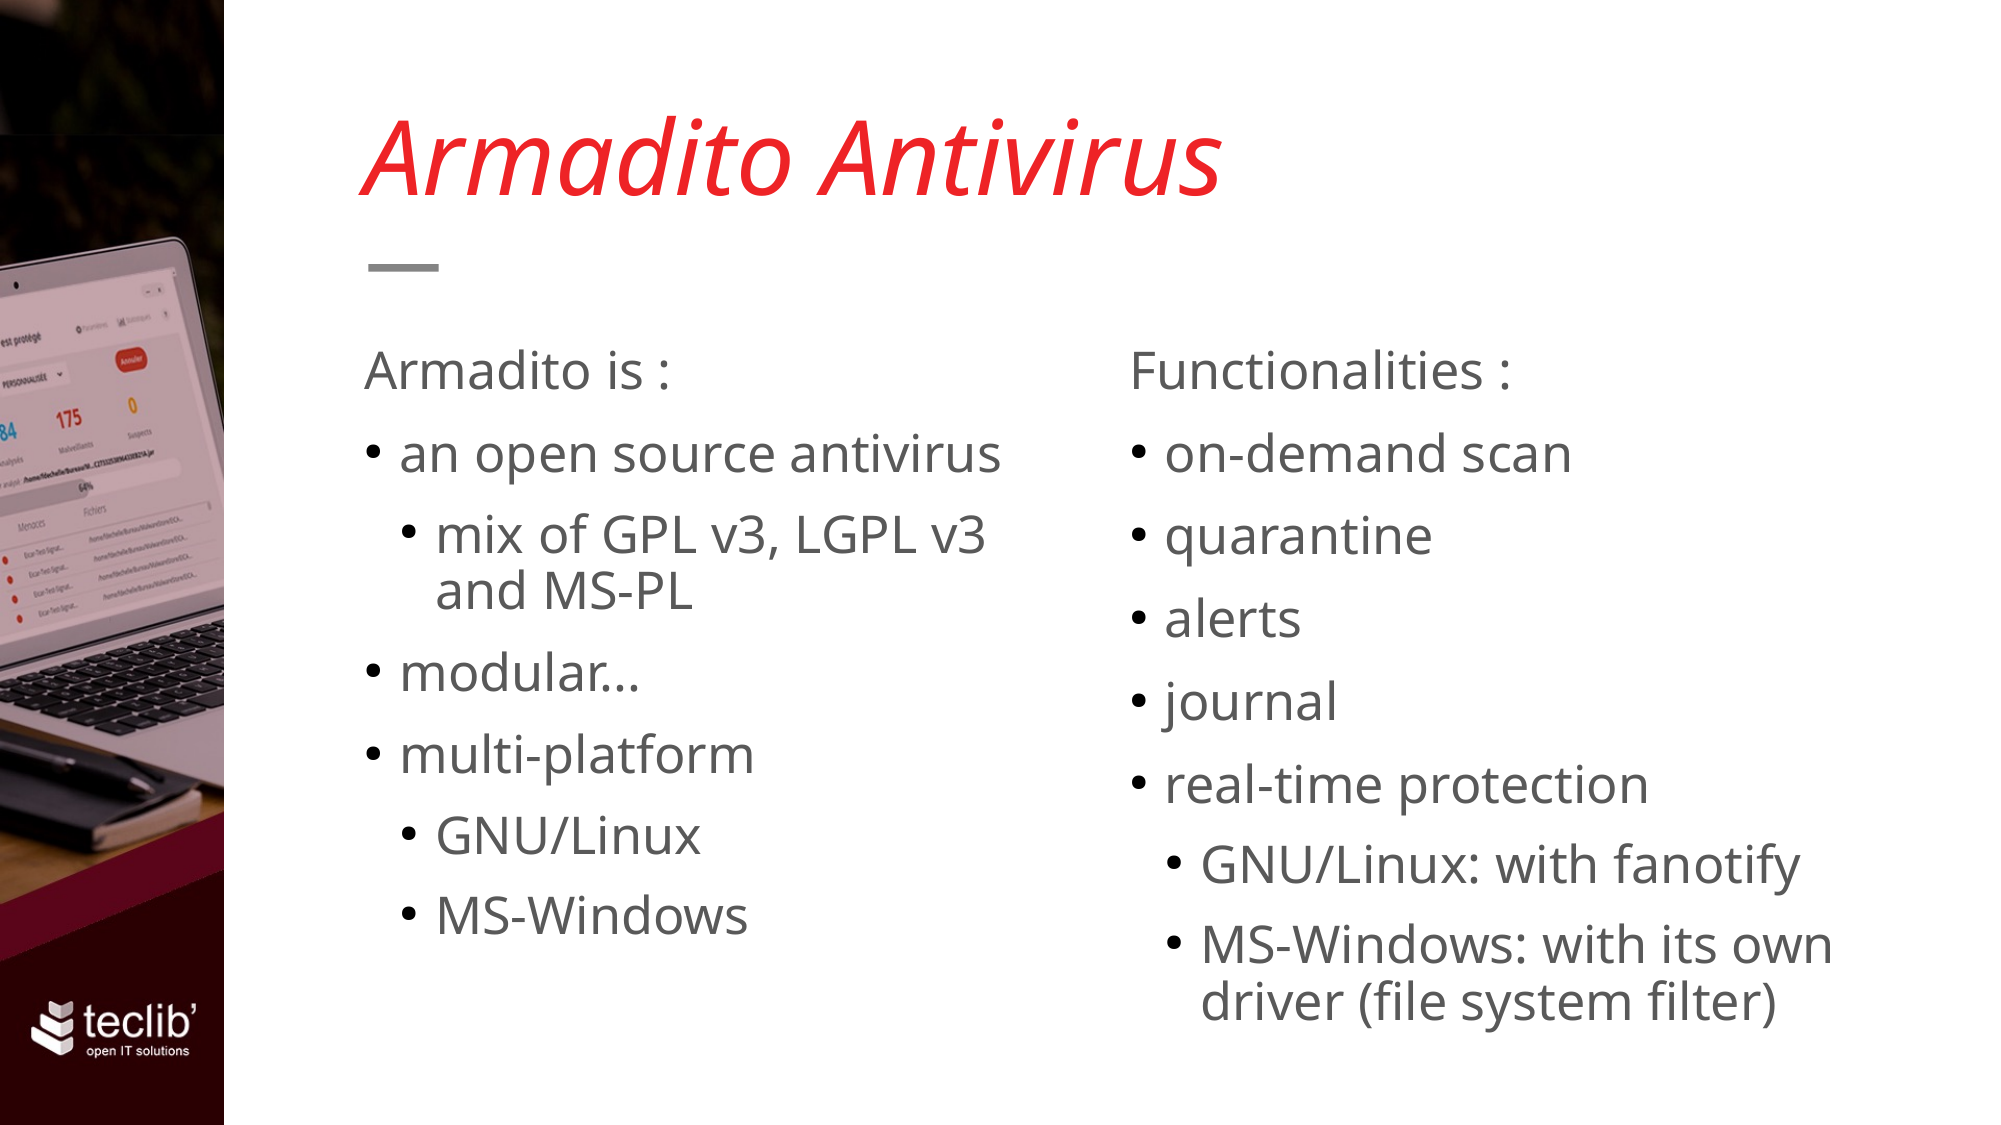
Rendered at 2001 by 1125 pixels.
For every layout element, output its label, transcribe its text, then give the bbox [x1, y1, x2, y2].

title Armadito Antivirus [356, 83, 1863, 317]
text_box [368, 264, 439, 272]
list Functionalities : on-demand scan quarantine alerts journal real-time protection GNU/Linux: with fanotify MS-Windows: with its own driver (file system filter) [1122, 332, 1861, 1047]
picture [0, 0, 224, 1125]
list Armadito is : an open source antivirus mix of GPL v3, LGPL v3 and MS-PL modular... multi-platform GNU/Linux MS-Windows [356, 332, 1095, 1047]
